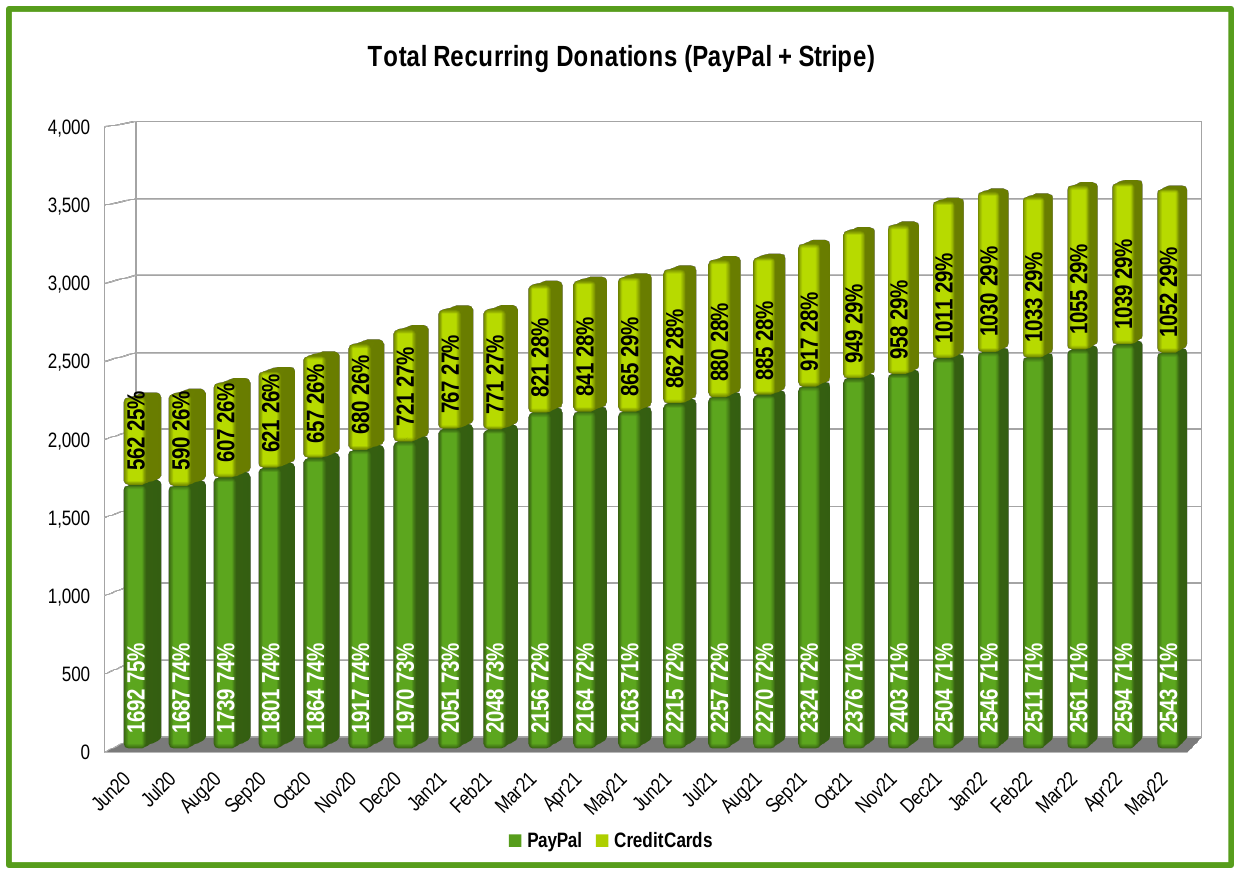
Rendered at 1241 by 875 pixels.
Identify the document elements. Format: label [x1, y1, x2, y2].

chart [11, 11, 1229, 863]
